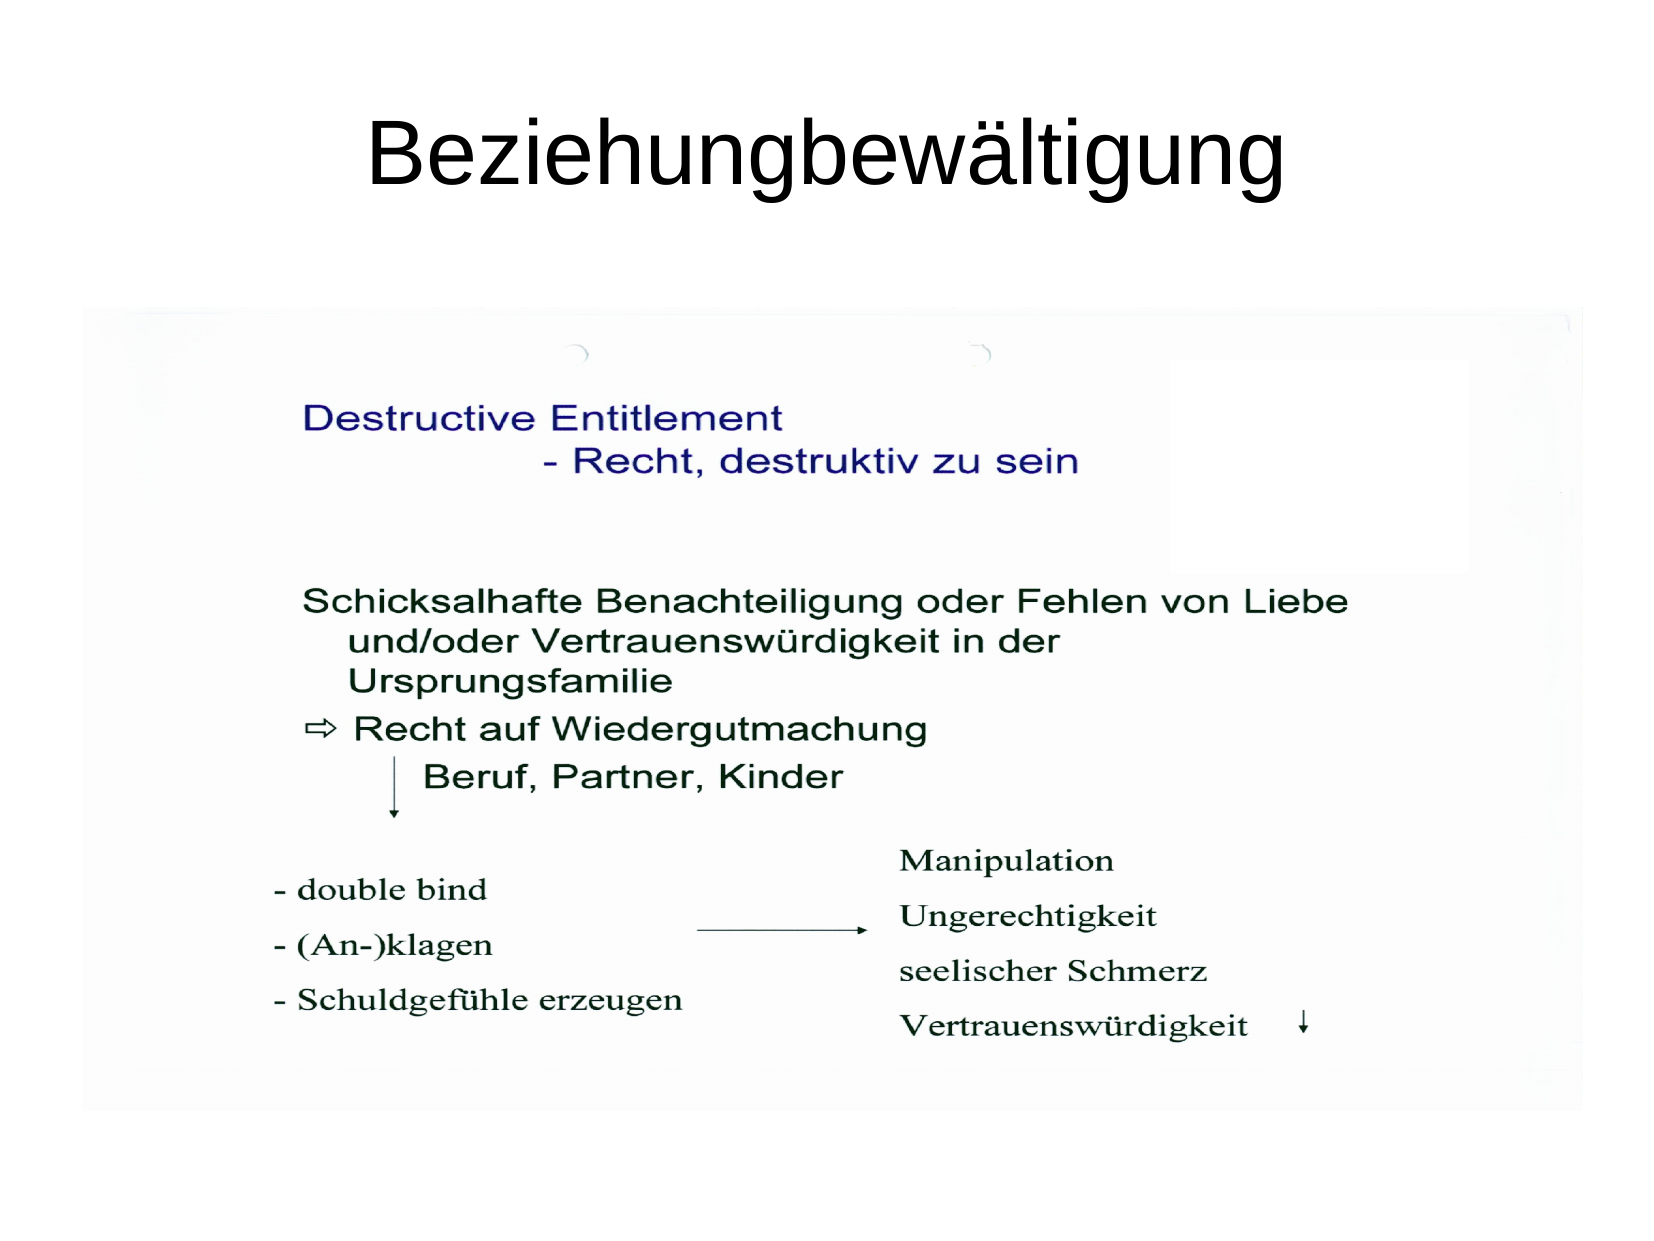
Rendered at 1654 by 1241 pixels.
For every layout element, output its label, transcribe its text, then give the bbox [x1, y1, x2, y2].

title Beziehungbewältigung [82, 49, 1571, 257]
picture [82, 307, 1583, 1111]
